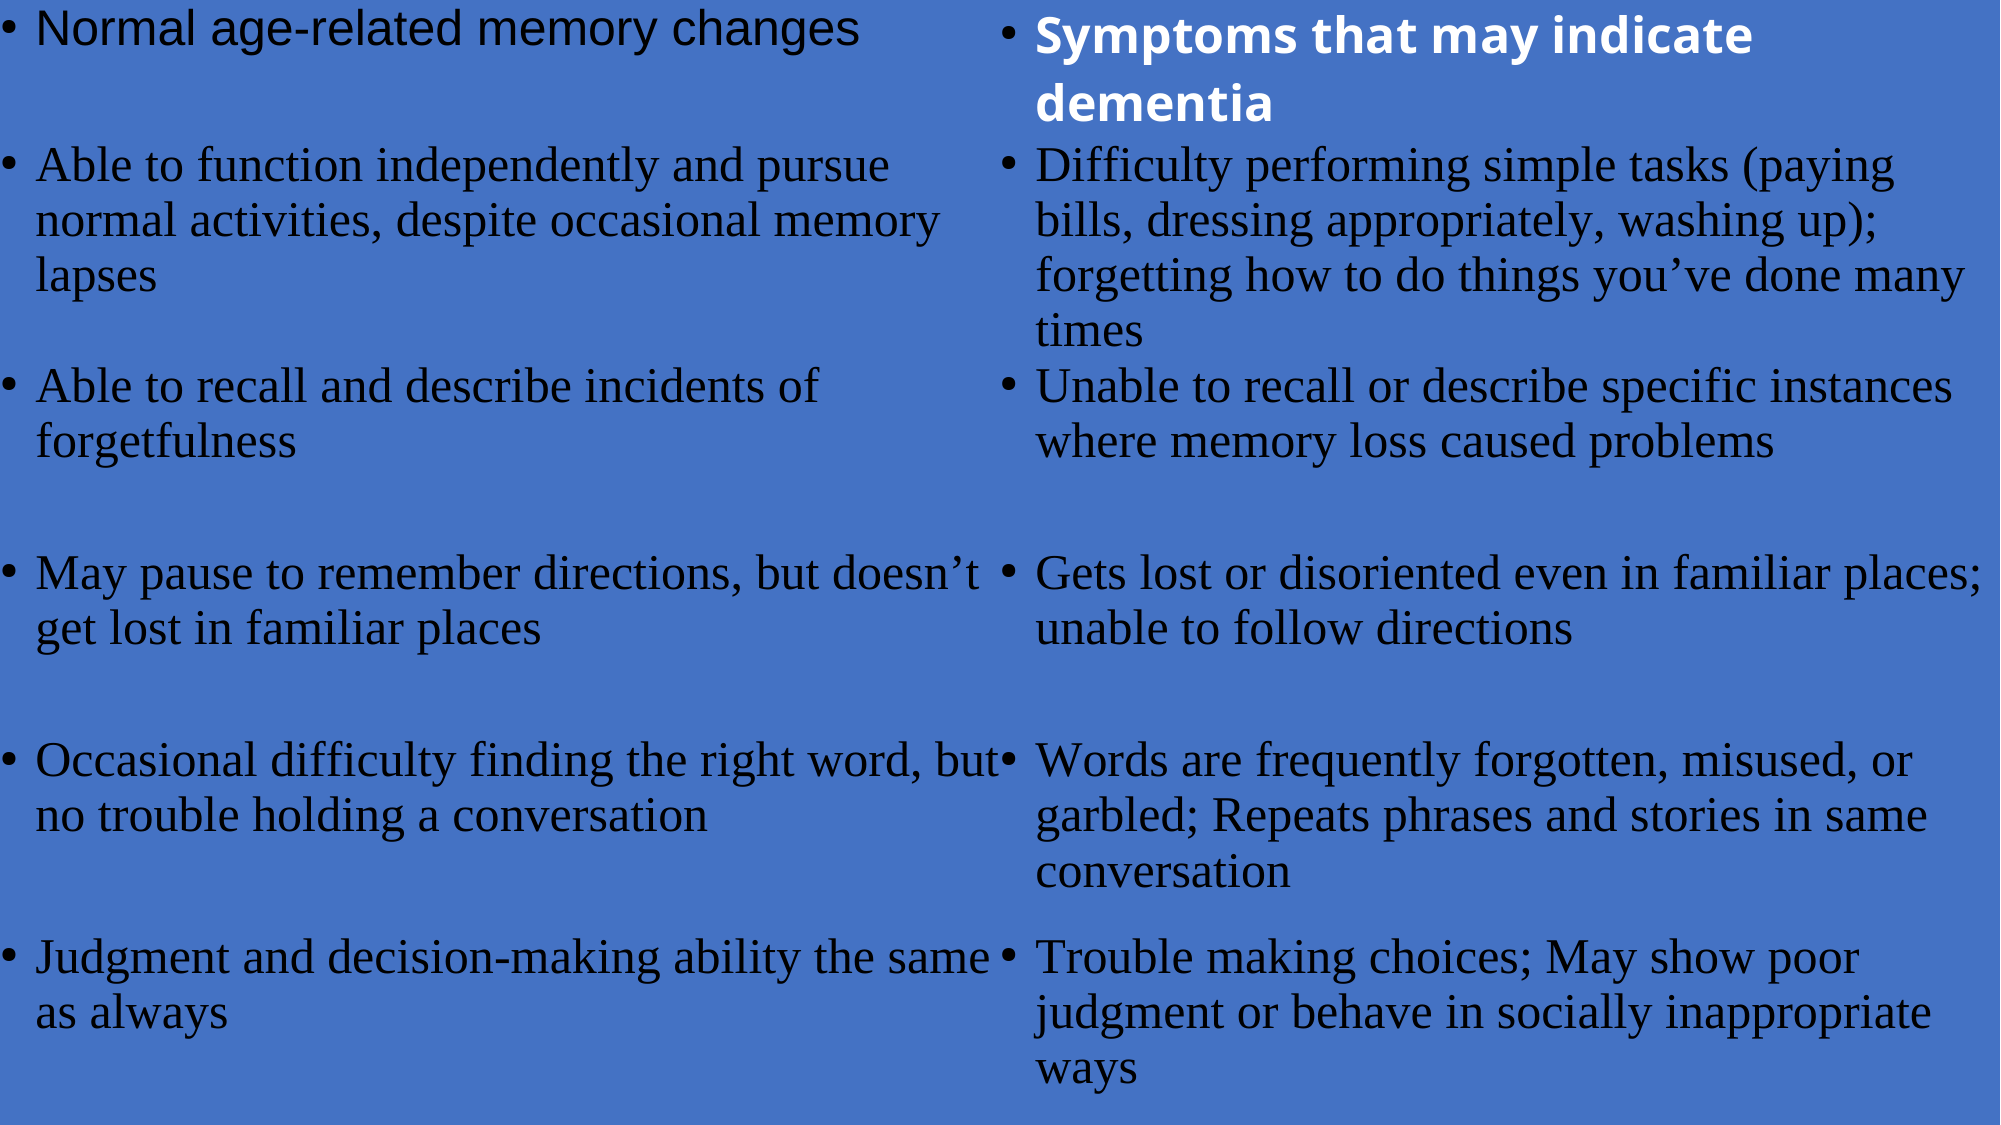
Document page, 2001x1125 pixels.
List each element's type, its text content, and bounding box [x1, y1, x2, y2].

table_cell Trouble making choices; May show poor judgment or behave in socially inappropriate ways [1000, 929, 2000, 1125]
table_cell Difficulty performing simple tasks (paying bills, dressing appropriately, washing up); forgetting how to do things you’ve done many times [1000, 137, 2000, 358]
table_cell Words are frequently forgotten, misused, or garbled; Repeats phrases and stories in same conversation [1000, 732, 2000, 929]
table_cell Gets lost or disoriented even in familiar places; unable to follow directions [1000, 545, 2000, 732]
table_cell May pause to remember directions, but doesn’t get lost in familiar places [0, 545, 1000, 732]
table_header Symptoms that may indicate dementia [1000, 0, 2000, 137]
table_cell Occasional difficulty finding the right word, but no trouble holding a conversation [0, 732, 1000, 929]
table_header Normal age-related memory changes [0, 0, 1000, 137]
table_cell Able to recall and describe incidents of forgetfulness [0, 358, 1000, 545]
table_cell Judgment and decision-making ability the same as always [0, 929, 1000, 1125]
table_cell Able to function independently and pursue normal activities, despite occasional memory lapses [0, 137, 1000, 358]
table_cell Unable to recall or describe specific instances where memory loss caused problems [1000, 358, 2000, 545]
